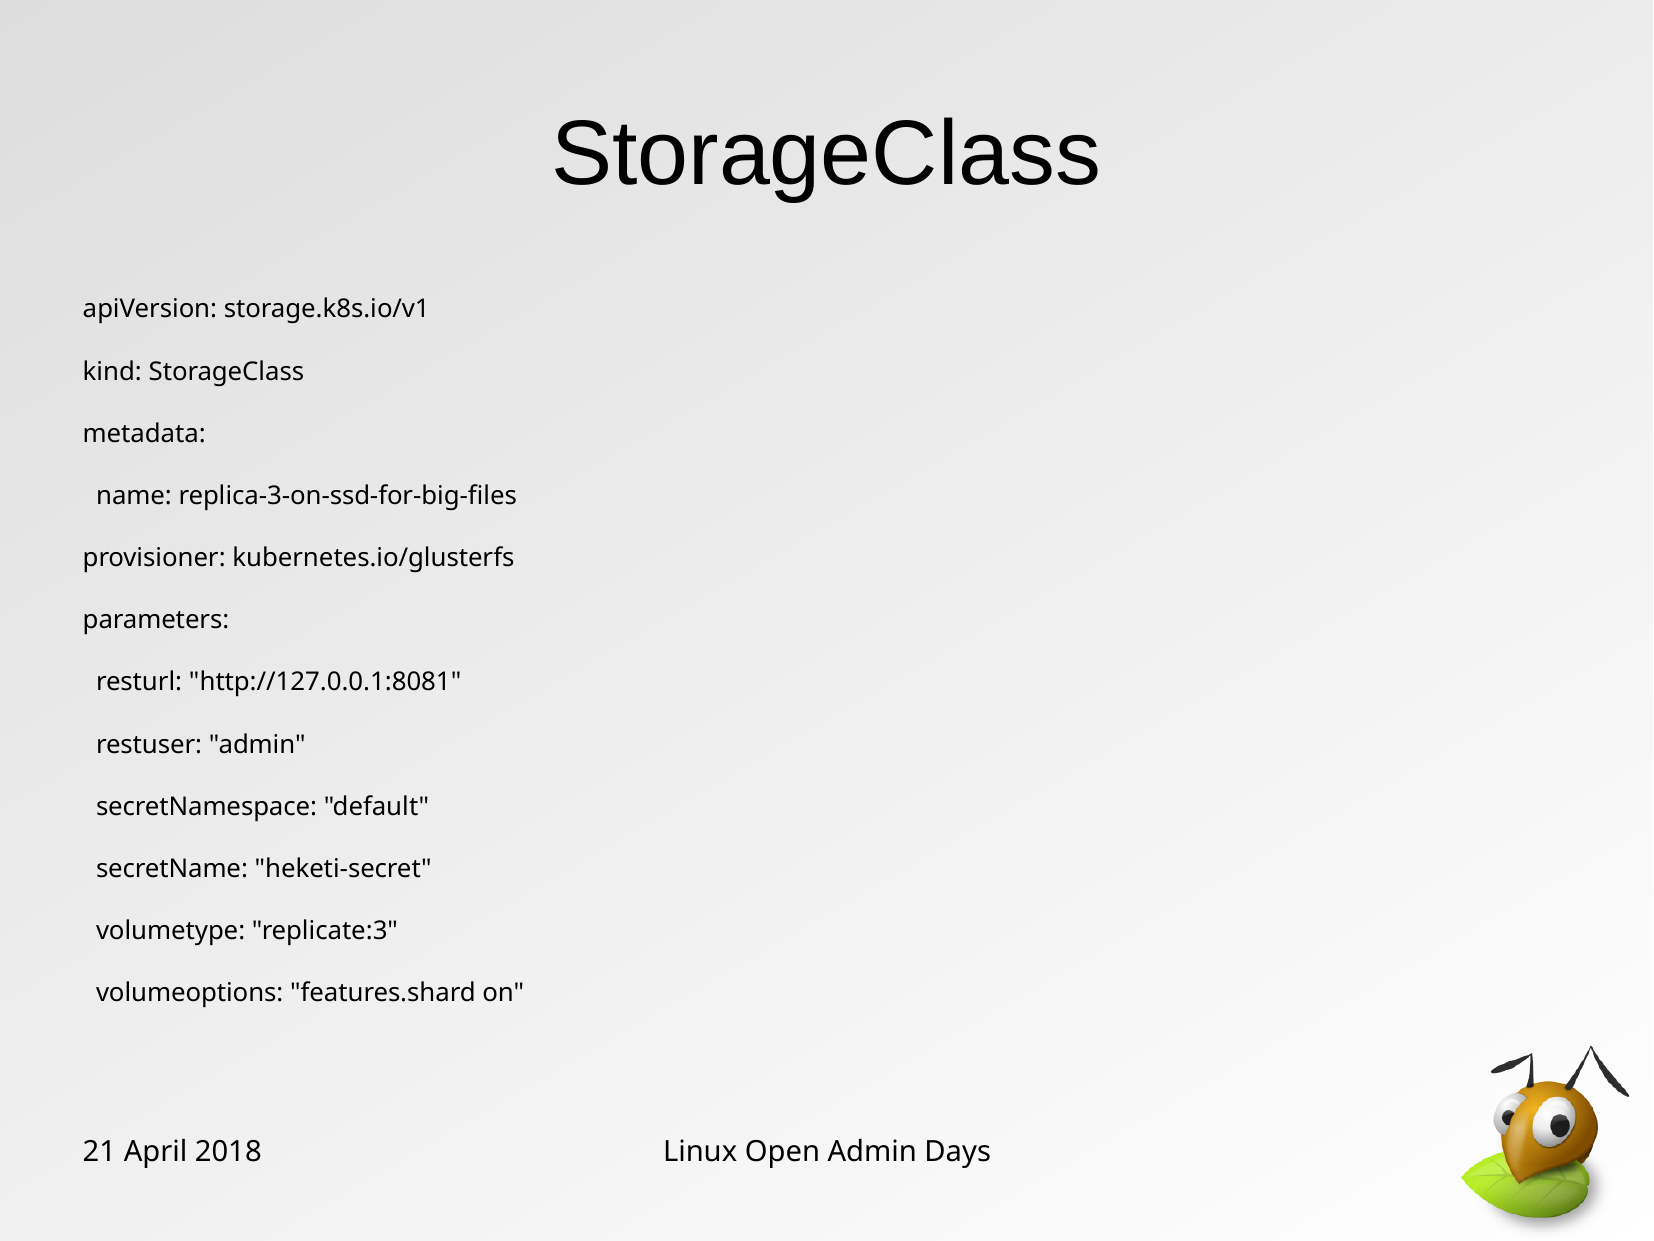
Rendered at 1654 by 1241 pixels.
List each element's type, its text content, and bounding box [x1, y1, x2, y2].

title StorageClass [82, 49, 1571, 257]
list apiVersion: storage.k8s.io/v1 kind: StorageClass metadata: name: replica-3-on-ssd-for-big-files provisioner: kubernetes.io/glusterfs parameters: resturl: "http://127.0.0.1:8081" restuser: "admin" secretNamespace: "default" secretName: "heketi-secret" volumetype: "replicate:3" volumeoptions: "features.shard on" [82, 290, 1571, 1010]
picture [1432, 1037, 1653, 1241]
